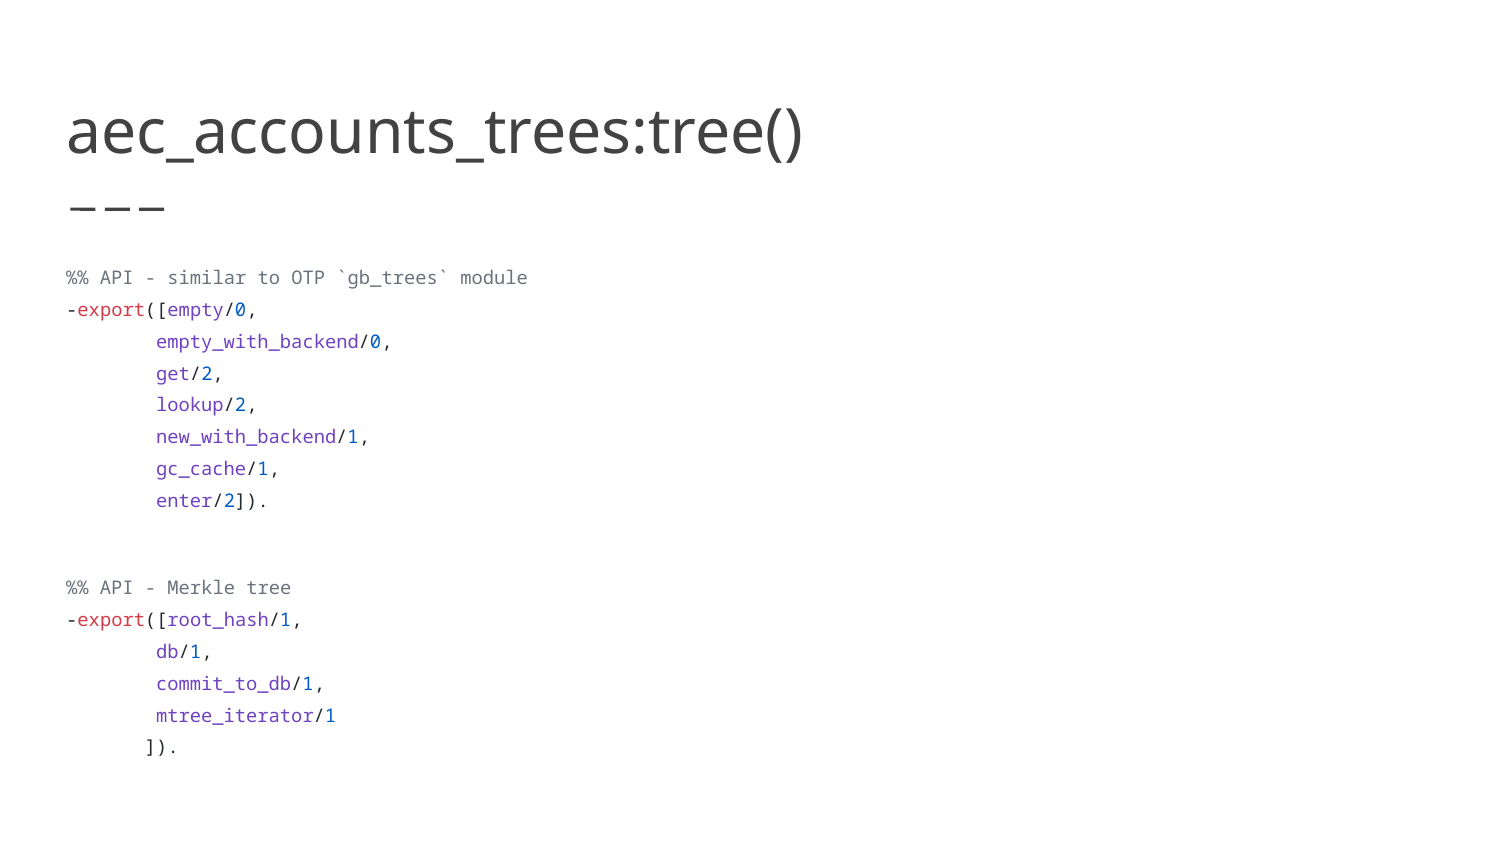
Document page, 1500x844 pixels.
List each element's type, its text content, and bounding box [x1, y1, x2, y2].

list %% API - similar to OTP `gb_trees` module -export([empty/0, empty_with_backend/0, get/2, lookup/2, new_with_backend/1, gc_cache/1, enter/2]). %% API - Merkle tree -export([root_hash/1, db/1, commit_to_db/1, mtree_iterator/1 ]). [51, 240, 1449, 750]
title aec_accounts_trees:tree() [51, 61, 1449, 182]
